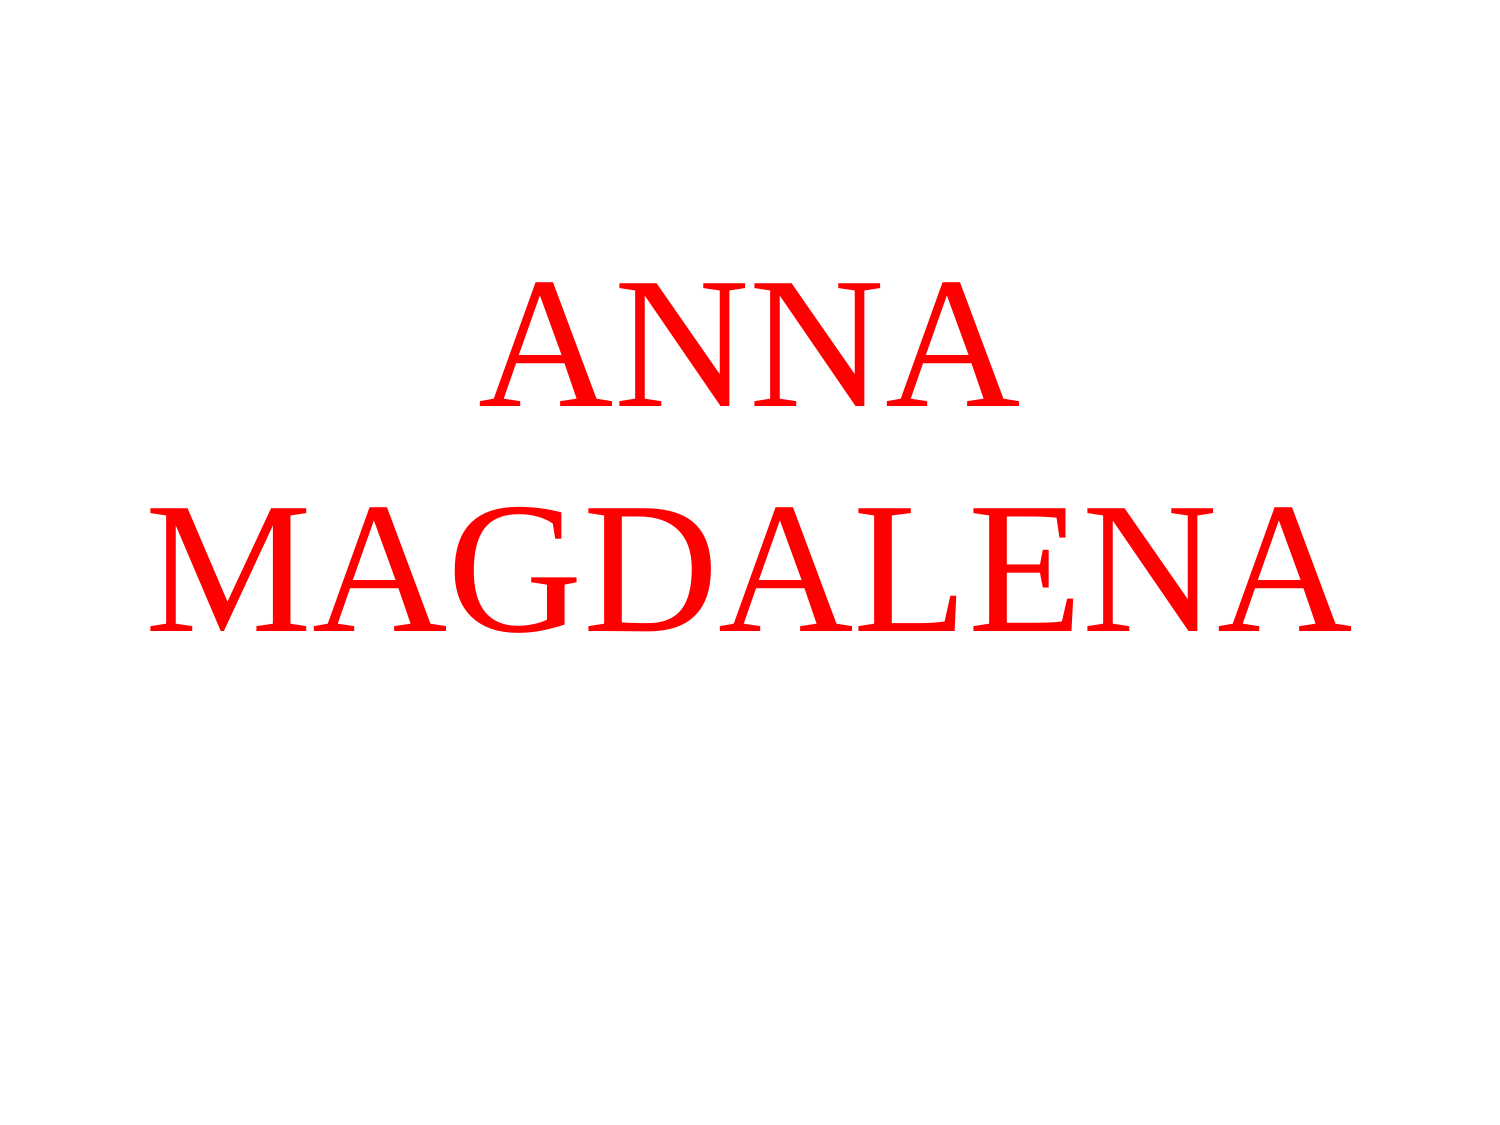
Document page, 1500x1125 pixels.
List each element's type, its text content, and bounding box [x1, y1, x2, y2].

title ANNA MAGDALENA [112, 0, 1388, 677]
